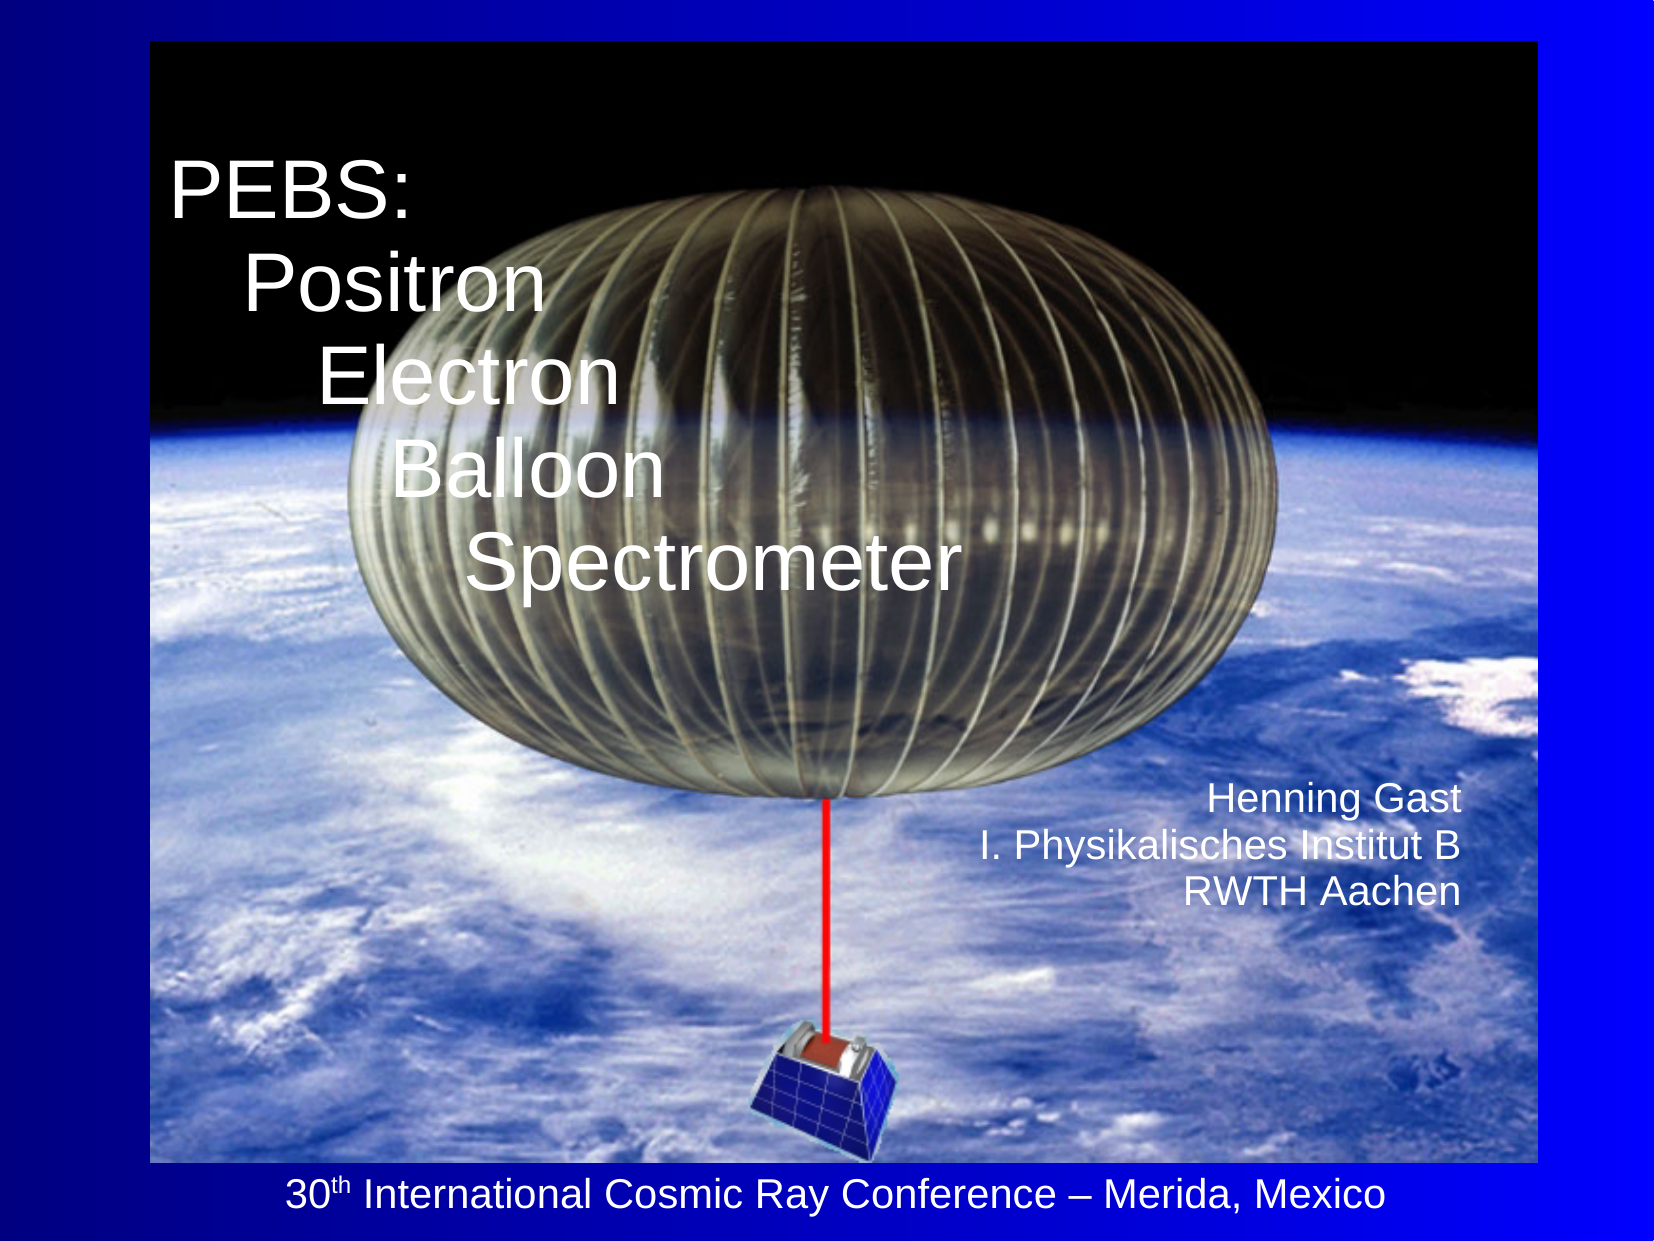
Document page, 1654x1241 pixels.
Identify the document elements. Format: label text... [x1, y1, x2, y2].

text_box 30th International Cosmic Ray Conference – Merida, Mexico [146, 1163, 1526, 1241]
picture [150, 41, 1538, 1163]
text_box PEBS: Positron Electron Balloon Spectrometer [153, 135, 1512, 667]
text_box Henning Gast I. Physikalisches Institut B RWTH Aachen [826, 767, 1477, 939]
